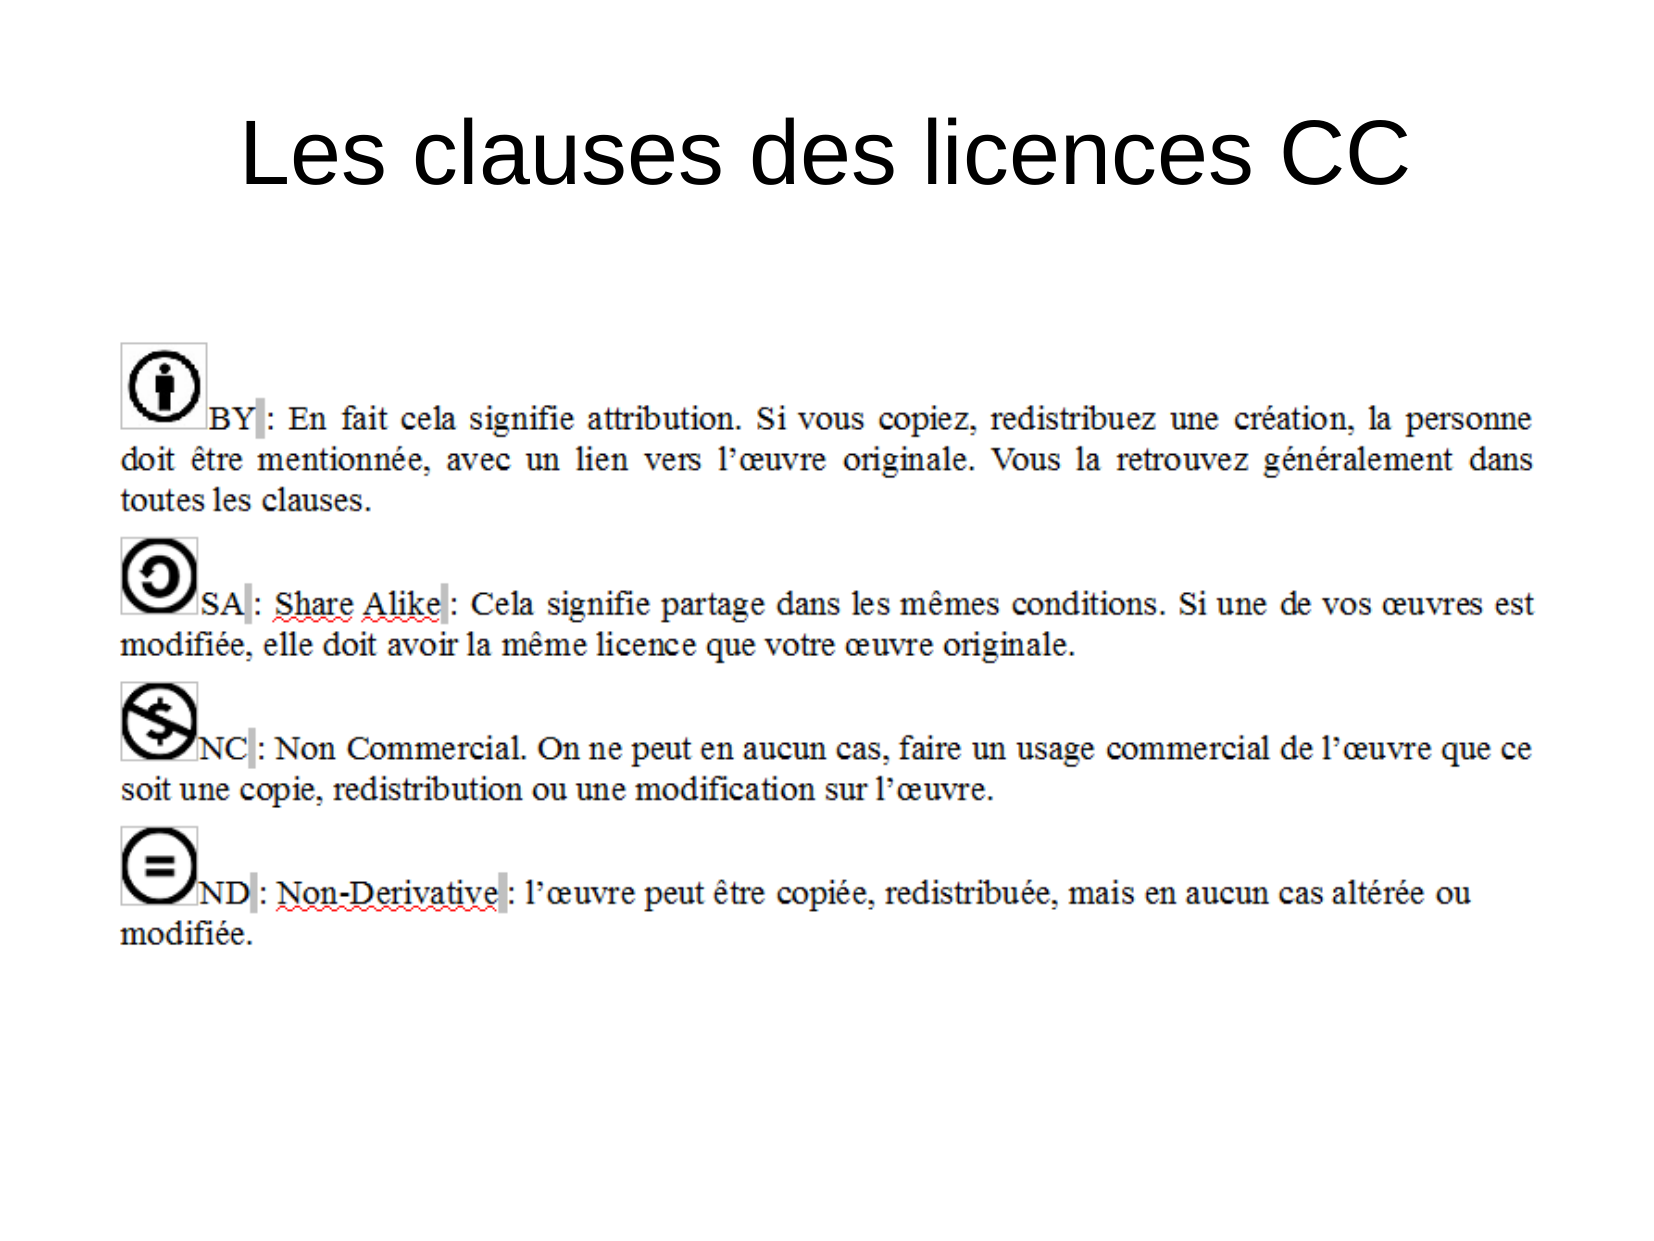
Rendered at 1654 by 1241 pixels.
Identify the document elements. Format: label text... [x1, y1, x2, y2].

title Les clauses des licences CC [82, 49, 1571, 257]
picture [82, 328, 1571, 971]
